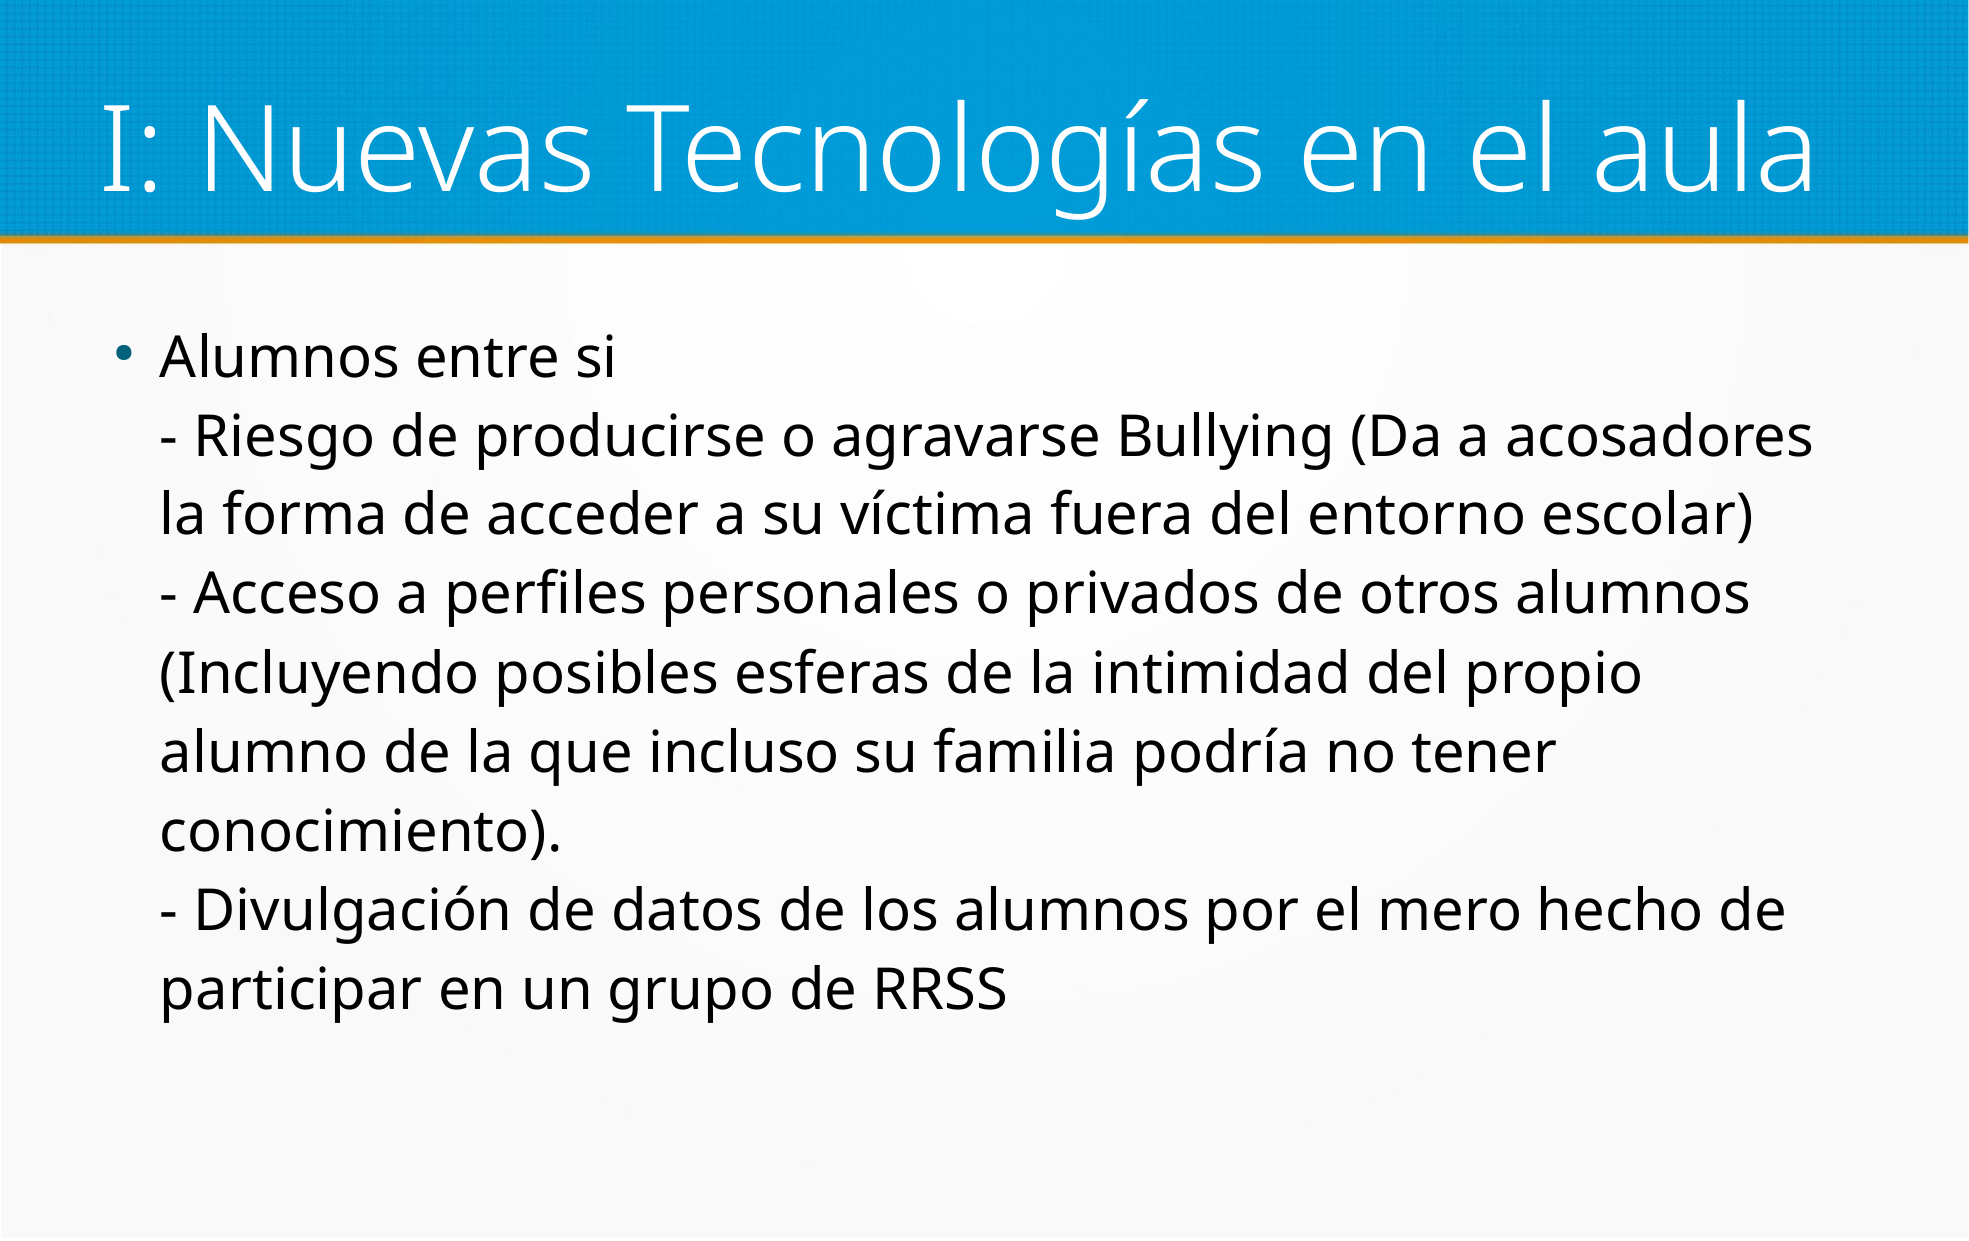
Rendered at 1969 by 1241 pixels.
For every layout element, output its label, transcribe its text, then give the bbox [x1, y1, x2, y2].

title I: Nuevas Tecnologías en el aula [98, 19, 1870, 227]
picture [0, 233, 1969, 1241]
list Alumnos entre si - Riesgo de producirse o agravarse Bullying (Da a acosadores la forma de acceder a su víctima fuera del entorno escolar) - Acceso a perfiles personales o privados de otros alumnos (Incluyendo posibles esferas de la intimidad del propio alumno de la que incluso su familia podría no tener conocimiento). - Divulgación de datos de los alumnos por el mero hecho de participar en un grupo de RRSS [98, 315, 1861, 1081]
